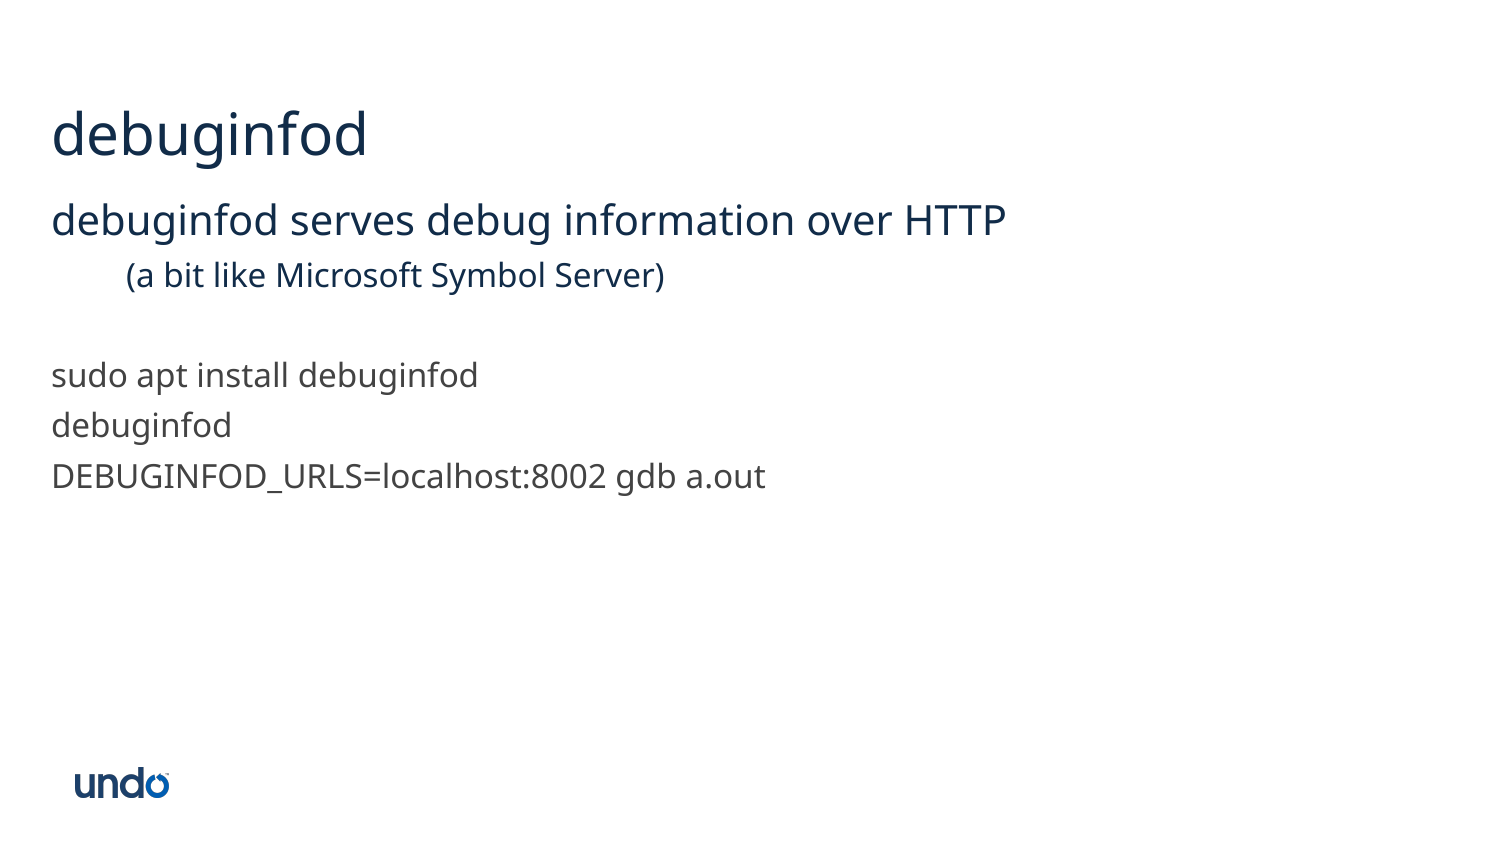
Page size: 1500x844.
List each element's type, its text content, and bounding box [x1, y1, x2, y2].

picture [75, 767, 169, 798]
title debuginfod [51, 72, 1449, 167]
list debuginfod serves debug information over HTTP (a bit like Microsoft Symbol Server) sudo apt install debuginfod debuginfod DEBUGINFOD_URLS=localhost:8002 gdb a.out [51, 189, 1449, 750]
